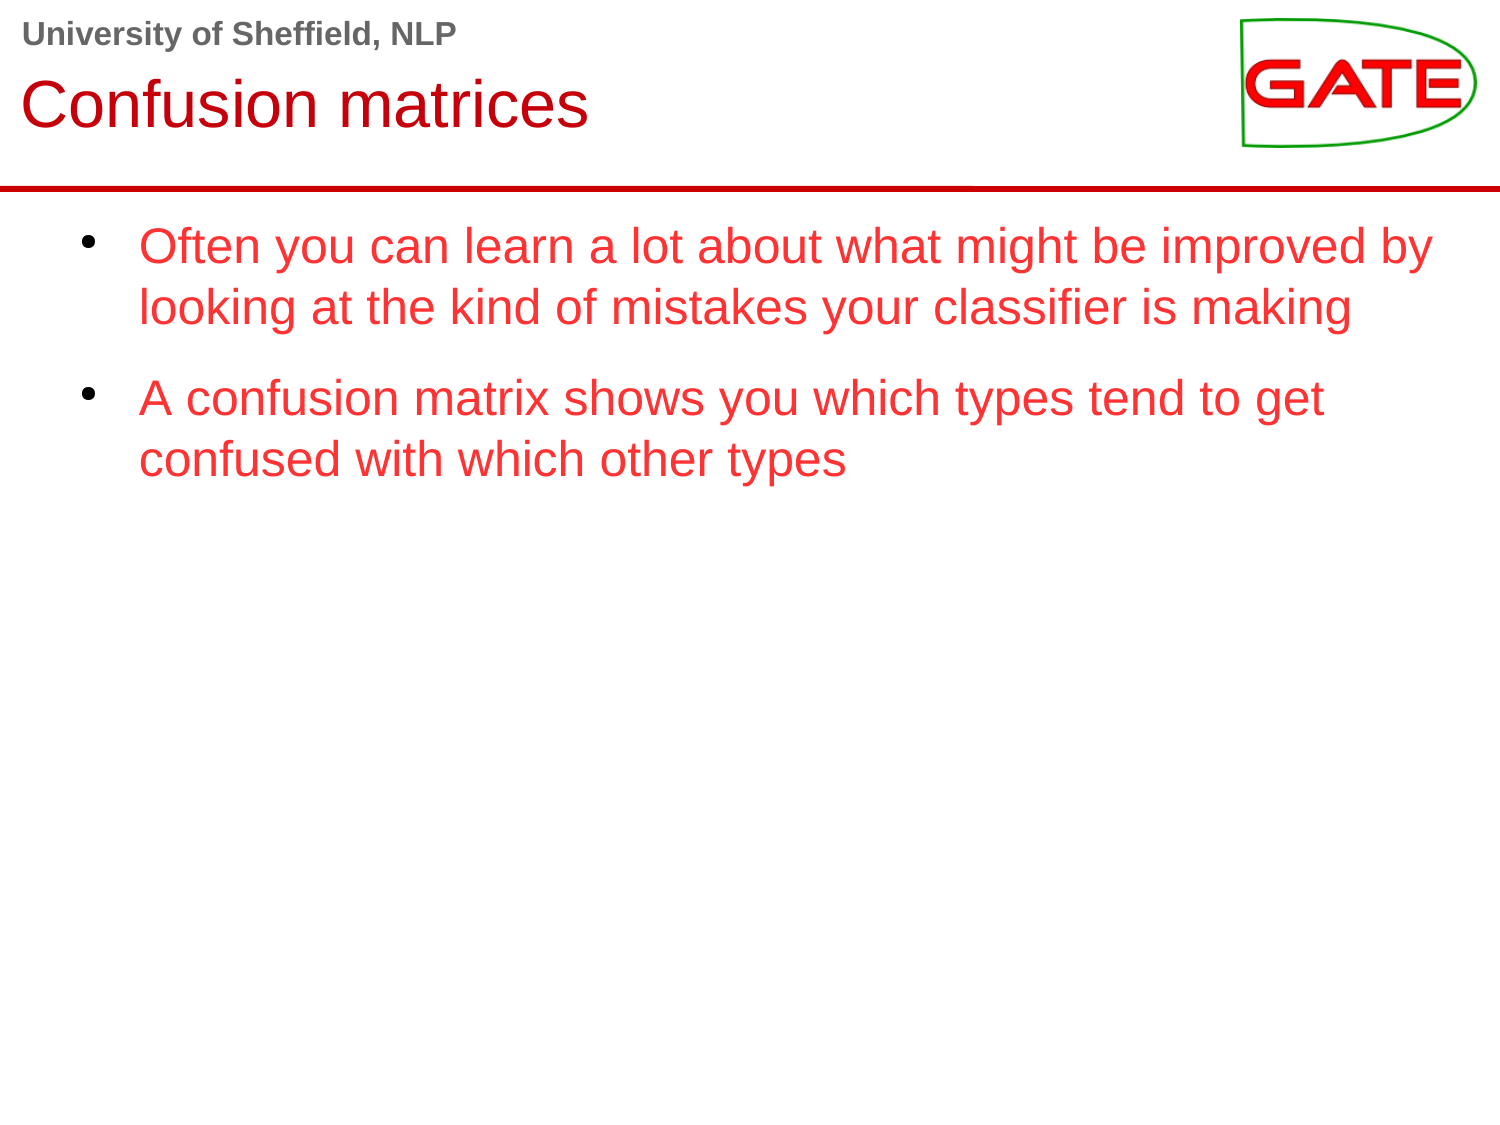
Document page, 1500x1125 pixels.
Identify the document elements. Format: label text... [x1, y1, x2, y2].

title Confusion matrices [20, 45, 1240, 166]
list Often you can learn a lot about what might be improved by looking at the kind of mistakes your classifier is making A confusion matrix shows you which types tend to get confused with which other types [23, 212, 1477, 1063]
picture [1240, 18, 1477, 148]
